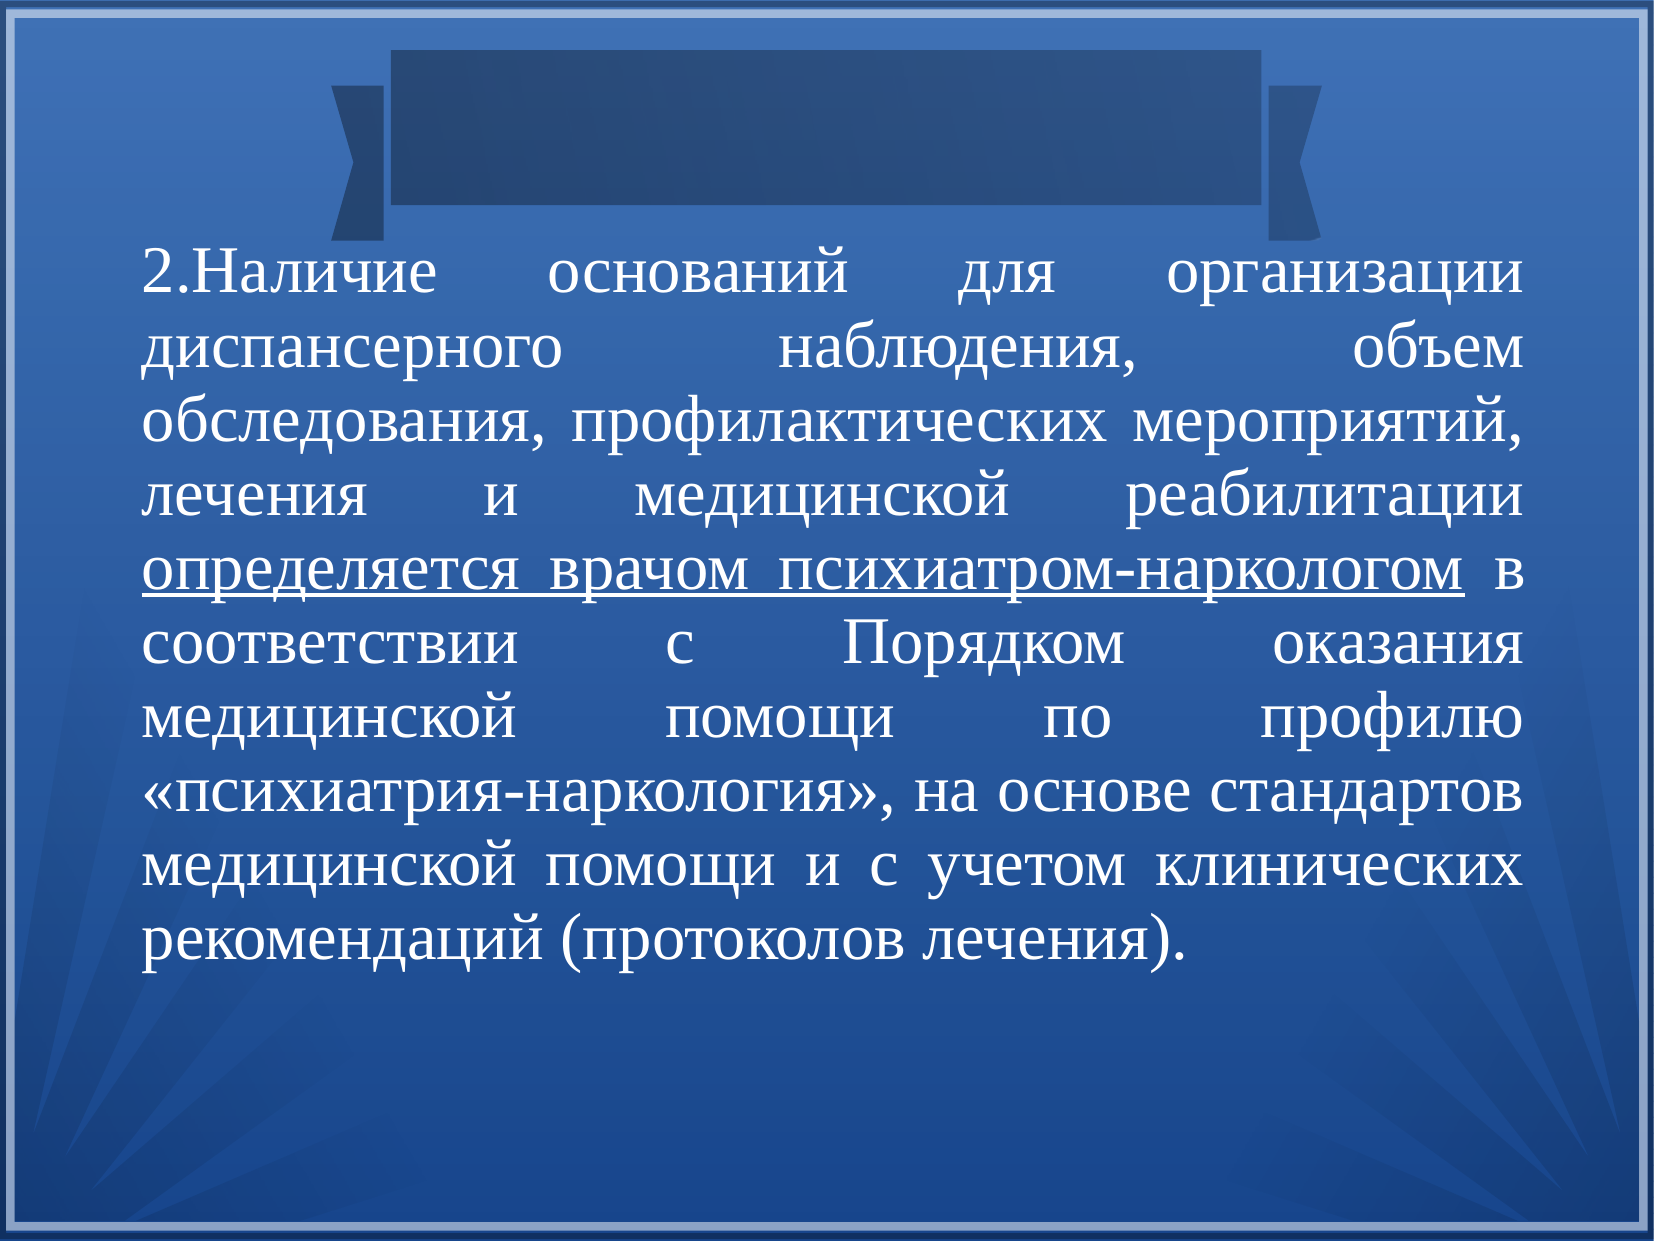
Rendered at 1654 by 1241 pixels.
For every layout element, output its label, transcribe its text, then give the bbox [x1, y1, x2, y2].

list 2.Наличие оснований для организации диспансерного наблюдения, объем обследования, профилактических мероприятий, лечения и медицинской реабилитации определяется врачом психиатром-наркологом в соответствии с Порядком оказания медицинской помощи по профилю «психиатрия-наркология», на основе стандартов медицинской помощи и с учетом клинических рекомендаций (протоколов лечения). [70, 129, 1526, 1074]
